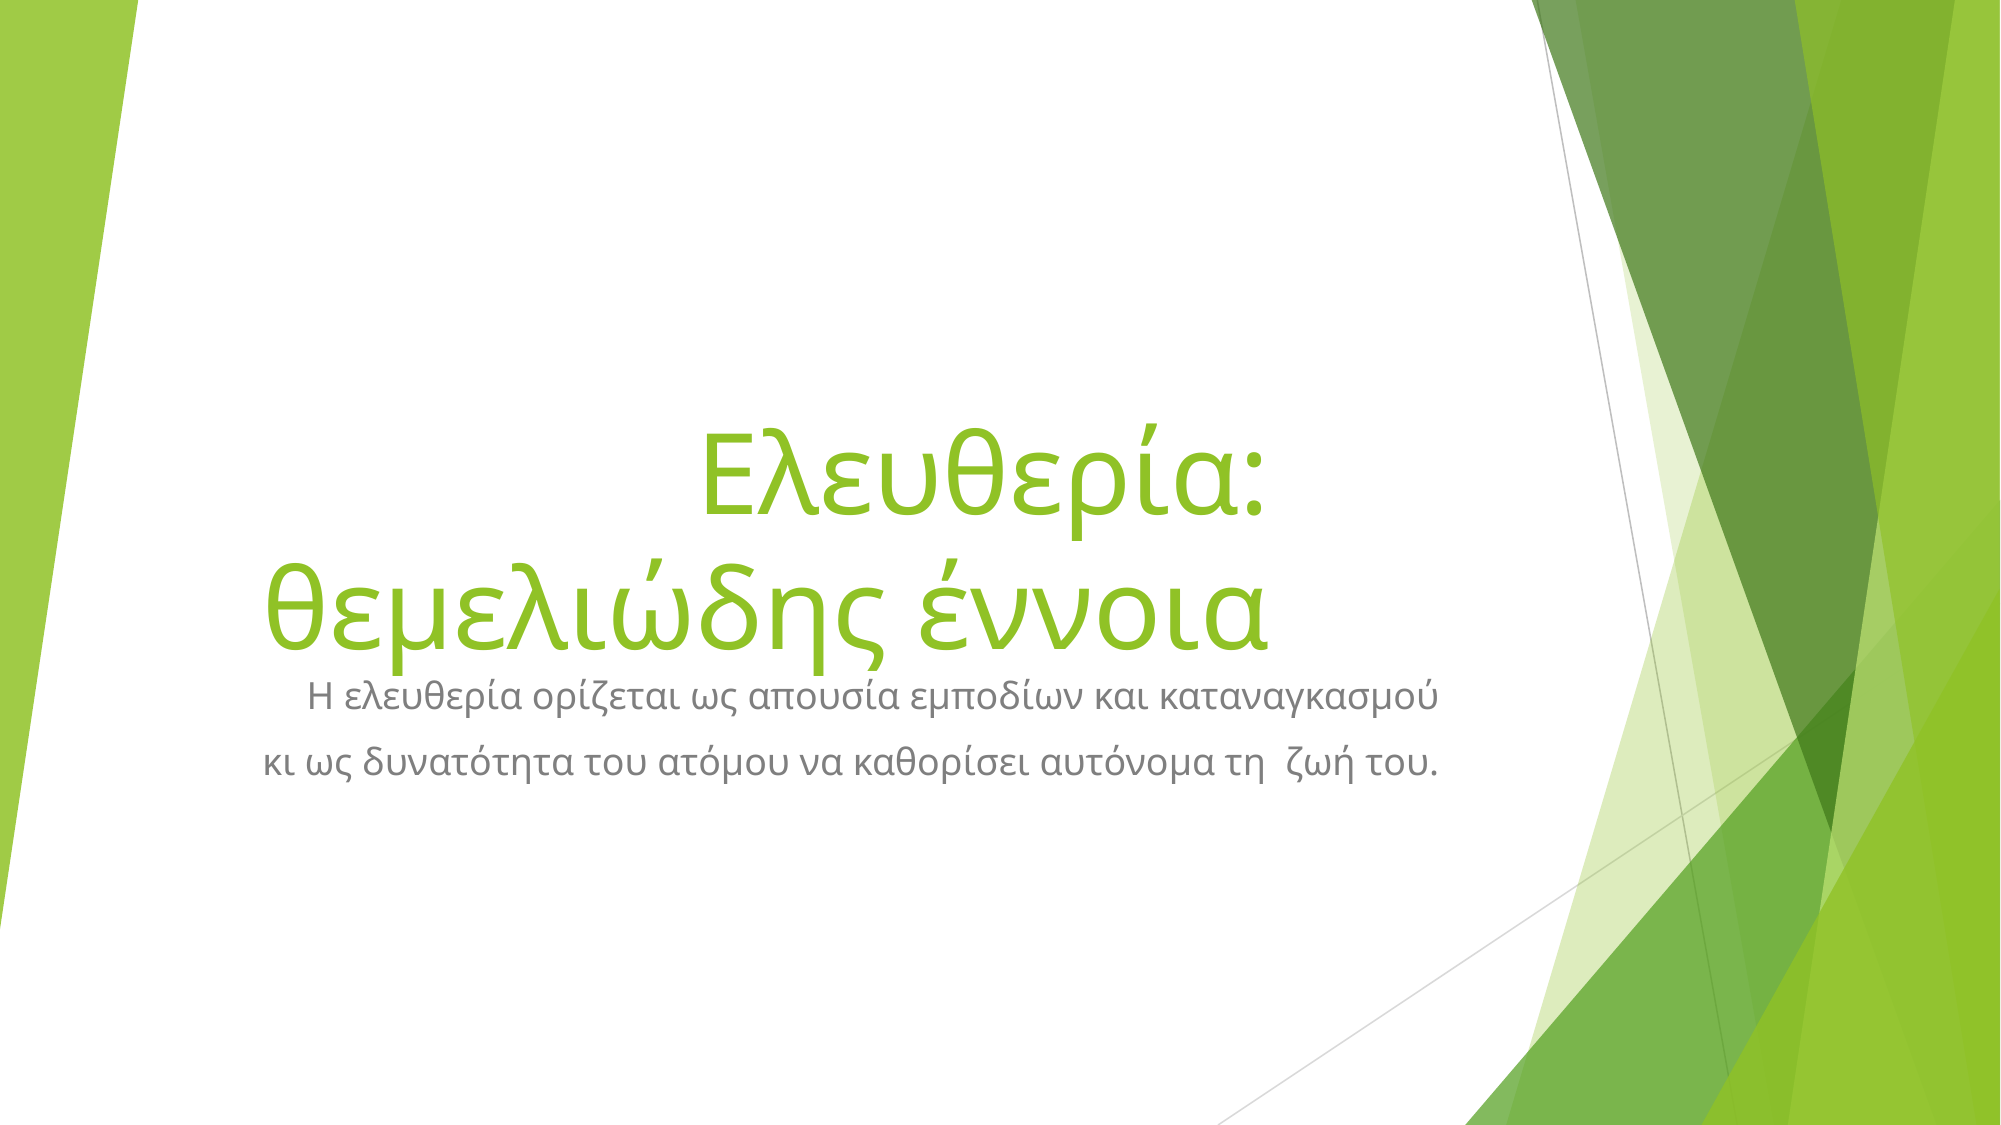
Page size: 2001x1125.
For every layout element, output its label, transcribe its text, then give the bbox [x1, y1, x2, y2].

title Ελευθερία: θεμελιώδης έννοια [247, 394, 1522, 664]
subtitle Η ελευθερία ορίζεται ως απουσία εμποδίων και καταναγκασμού κι ως δυνατότητα του ατόμου να καθορίσει αυτόνομα τη ζωή του. [247, 664, 1522, 845]
